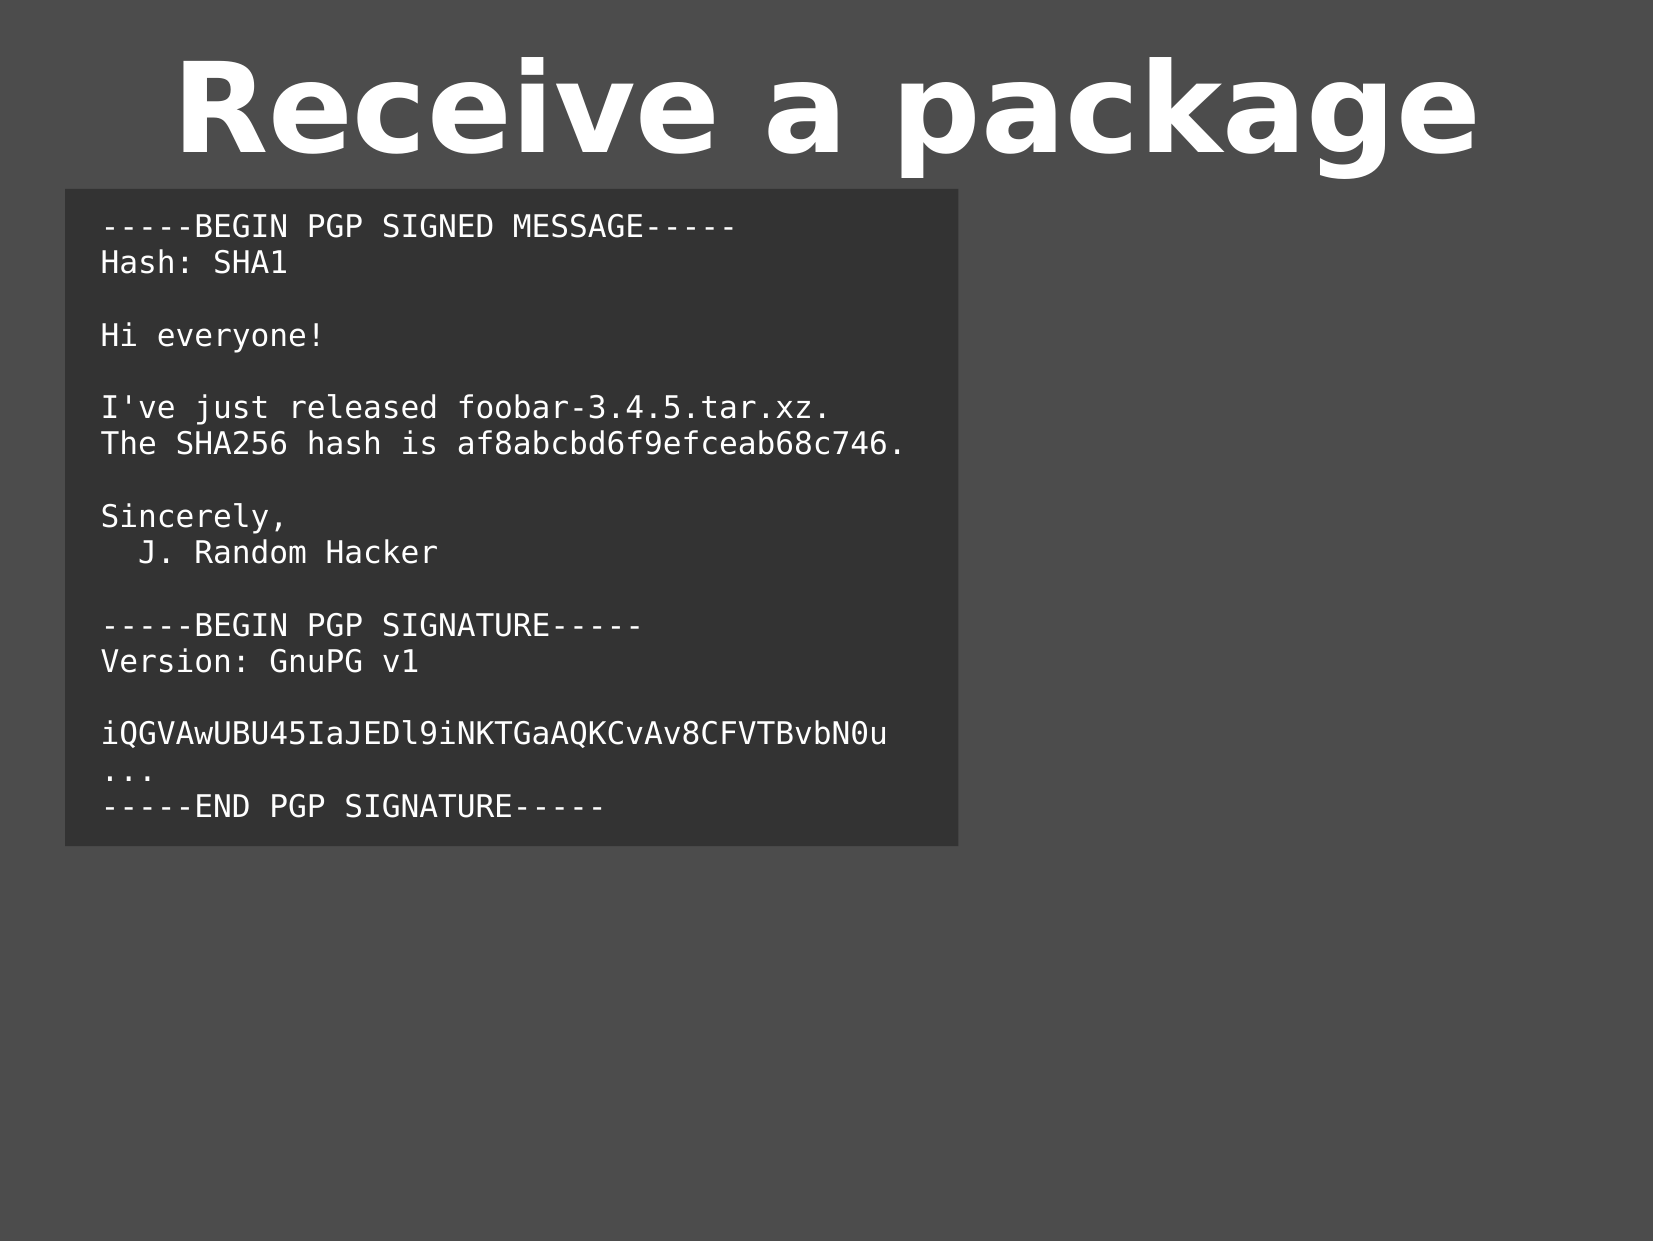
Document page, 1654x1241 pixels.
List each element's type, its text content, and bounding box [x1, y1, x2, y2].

text_box -----BEGIN PGP SIGNED MESSAGE----- Hash: SHA1 Hi everyone! I've just released foobar-3.4.5.tar.xz. The SHA256 hash is af8abcbd6f9efceab68c746. Sincerely, J. Random Hacker -----BEGIN PGP SIGNATURE----- Version: GnuPG v1 iQGVAwUBU45IaJEDl9iNKTGaAQKCvAv8CFVTBvbN0u ... -----END PGP SIGNATURE----- [85, 200, 959, 833]
text_box Receive a package [39, 28, 1615, 189]
text_box [65, 188, 959, 847]
